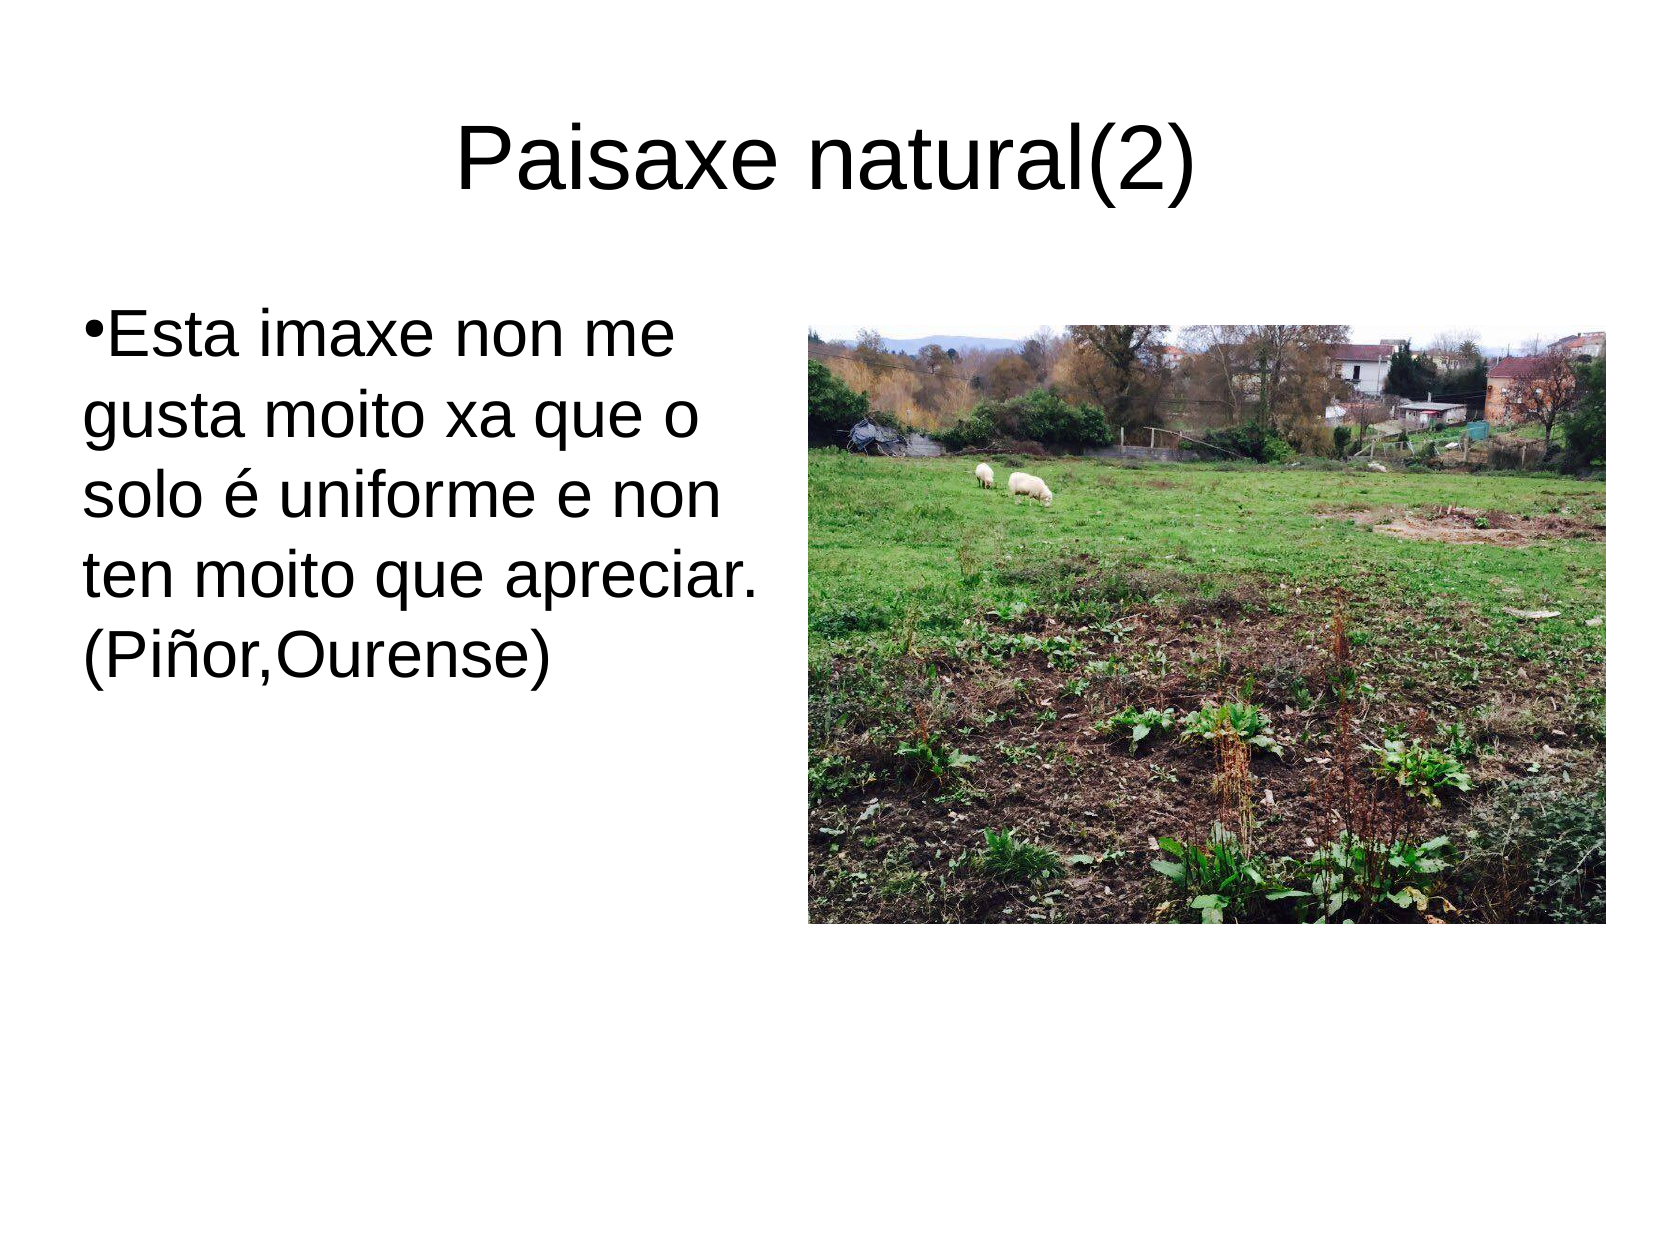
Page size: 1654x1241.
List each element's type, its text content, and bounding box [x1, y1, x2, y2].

title Paisaxe natural(2) [82, 49, 1571, 257]
picture [808, 325, 1606, 924]
list Esta imaxe non me gusta moito xa que o solo é uniforme e non ten moito que apreciar.(Piñor,Ourense) [82, 290, 809, 1010]
